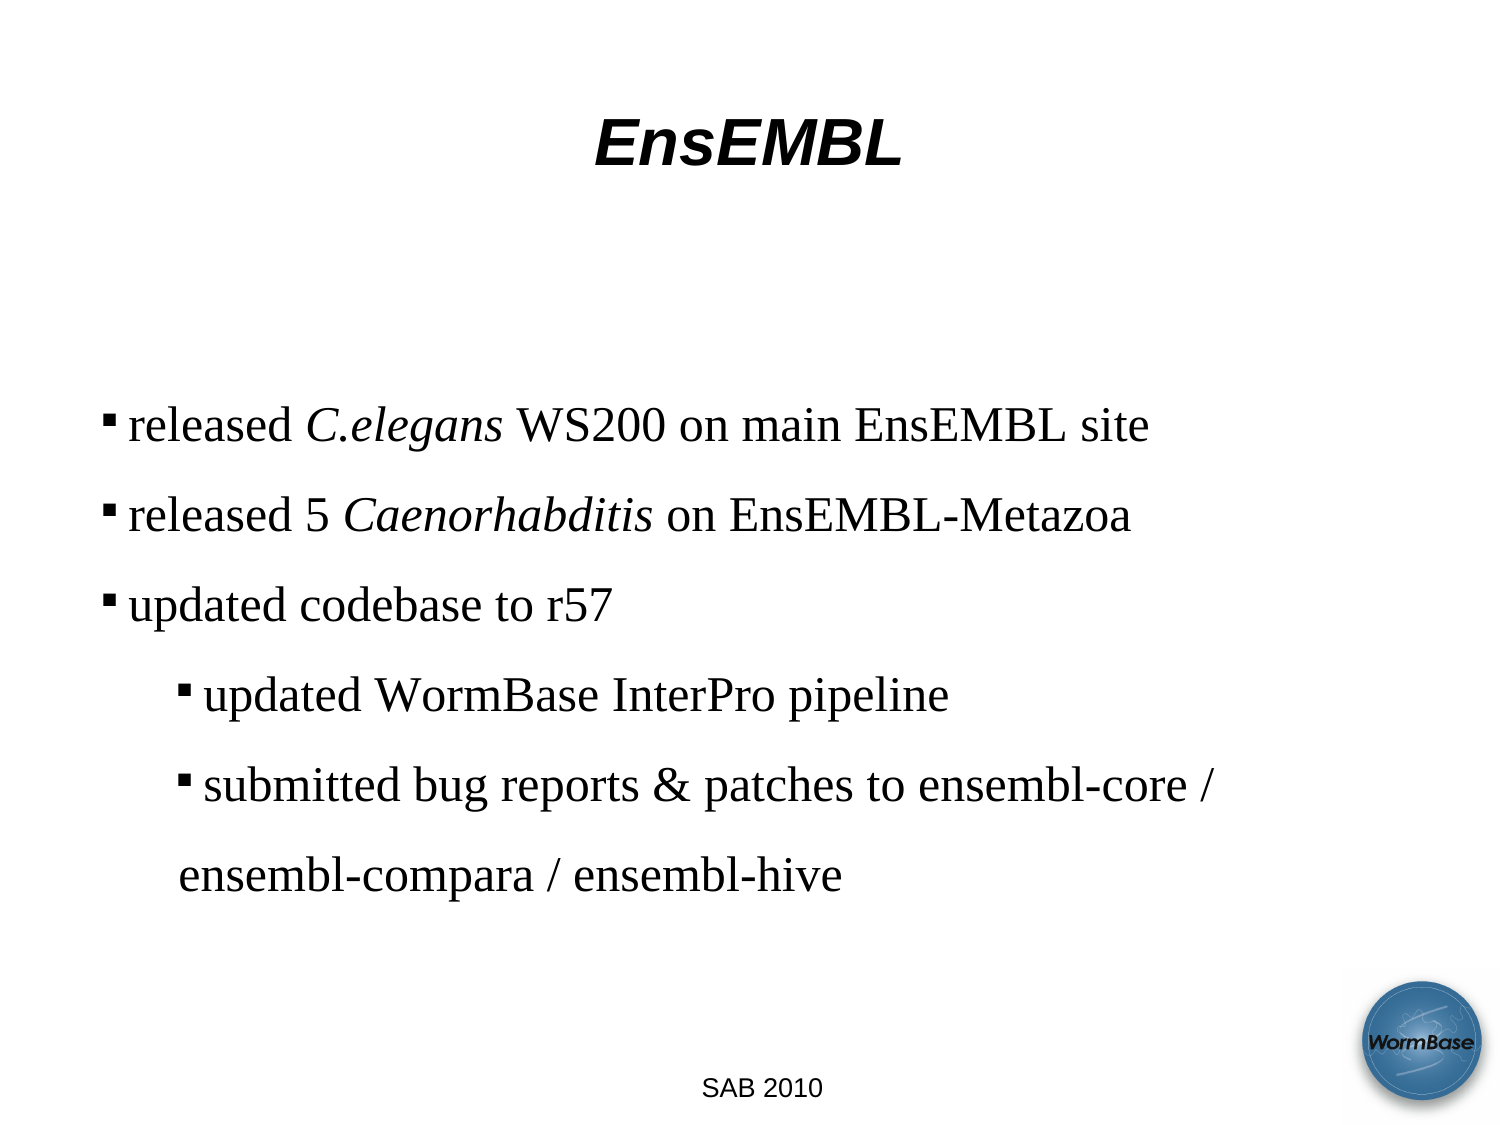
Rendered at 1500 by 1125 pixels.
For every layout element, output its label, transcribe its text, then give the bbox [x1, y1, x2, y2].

title EnsEMBL [75, 44, 1425, 233]
text_box released C.elegans WS200 on main EnsEMBL site released 5 Caenorhabditis on EnsEMBL-Metazoa updated codebase to r57 updated WormBase InterPro pipeline submitted bug reports & patches to ensembl-core / ensembl-compara / ensembl-hive [88, 354, 1418, 910]
picture [1343, 968, 1500, 1125]
